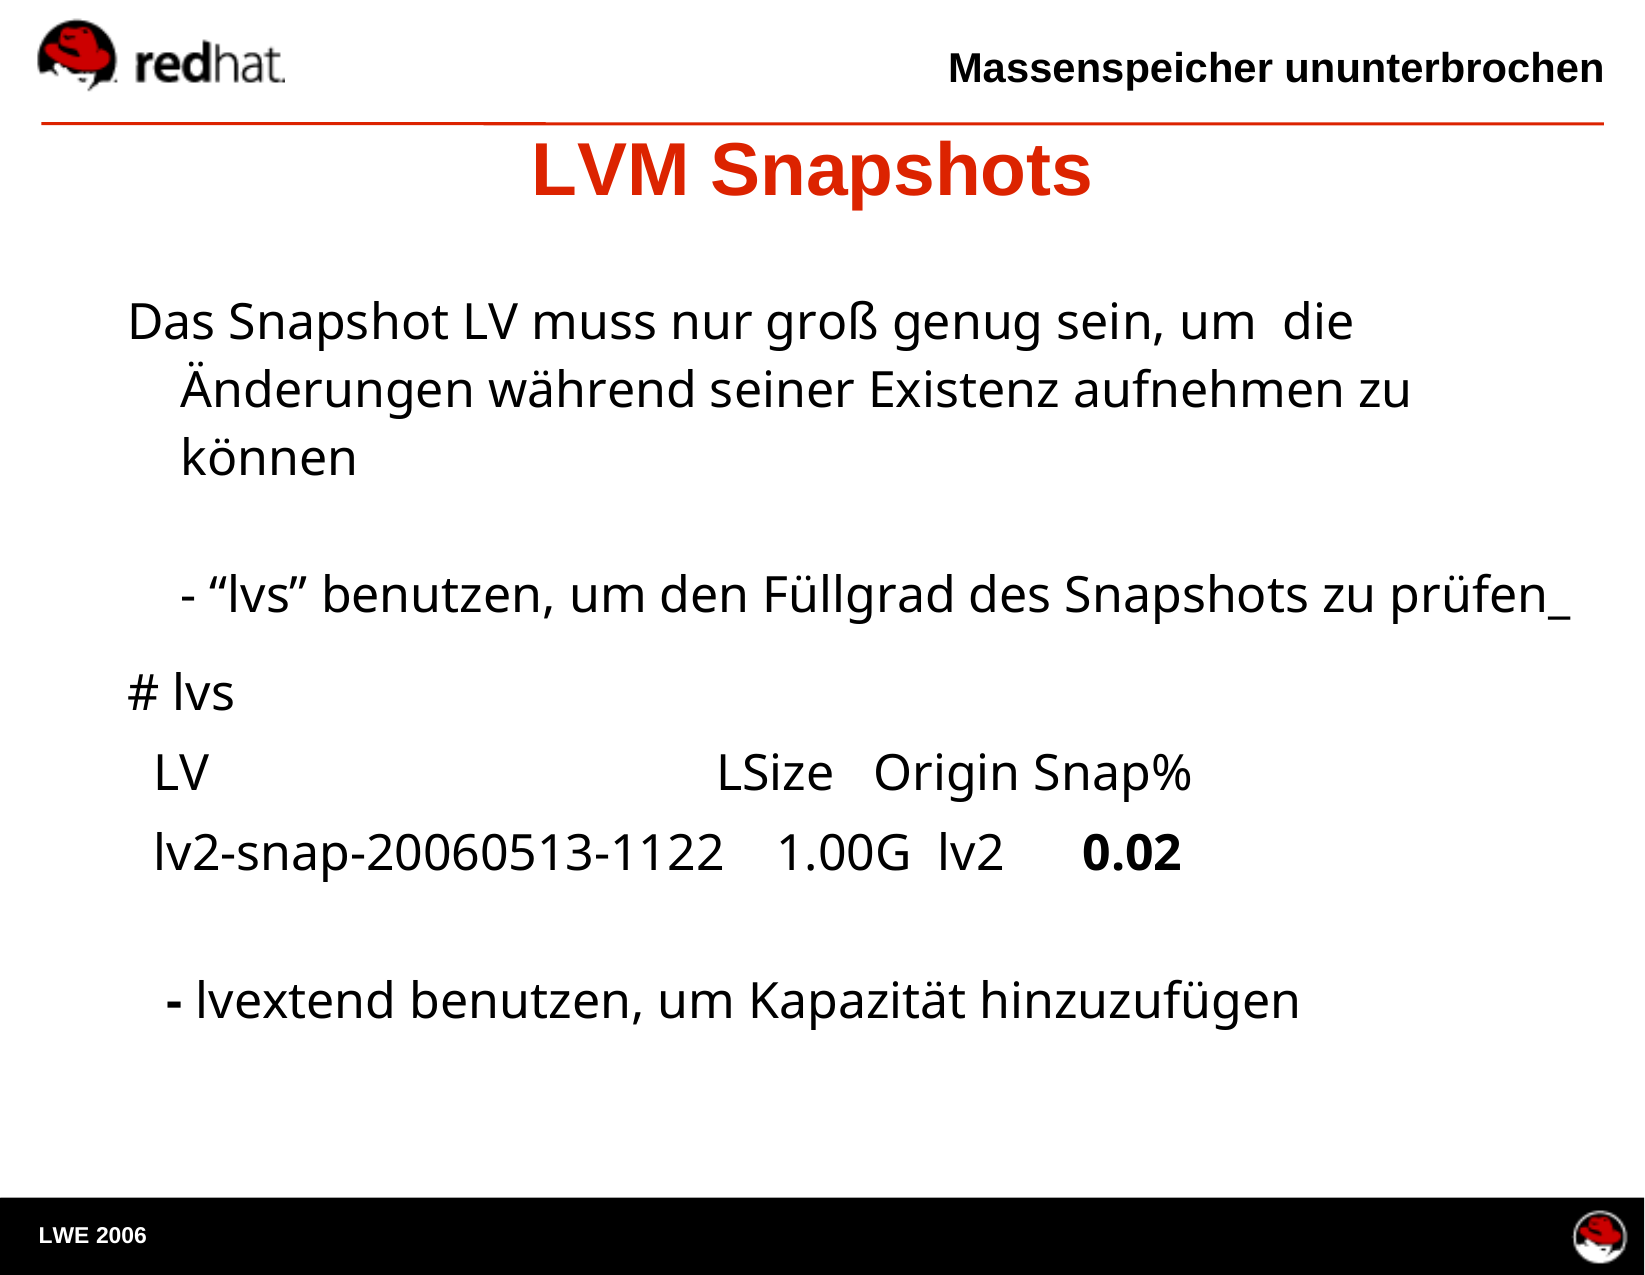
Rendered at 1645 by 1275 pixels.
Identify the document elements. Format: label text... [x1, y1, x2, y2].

text_box Massenspeicher ununterbrochen [959, 45, 1605, 98]
list Das Snapshot LV muss nur groß genug sein, um die Änderungen während seiner Existenz aufnehmen zu können - “lvs” benutzen, um den Füllgrad des Snapshots zu prüfen_ # lvs LV LSize Origin Snap% lv2-snap-20060513-1122 1.00G lv2 0.02 - lvextend benutzen, um Kapazität hinzuzufügen [109, 285, 1586, 1068]
text_box [0, 1197, 1645, 1275]
picture [36, 17, 285, 102]
text_box LWE 2006 [38, 1222, 382, 1252]
picture [1568, 1207, 1632, 1270]
text_box LVM Snapshots [531, 127, 1032, 222]
